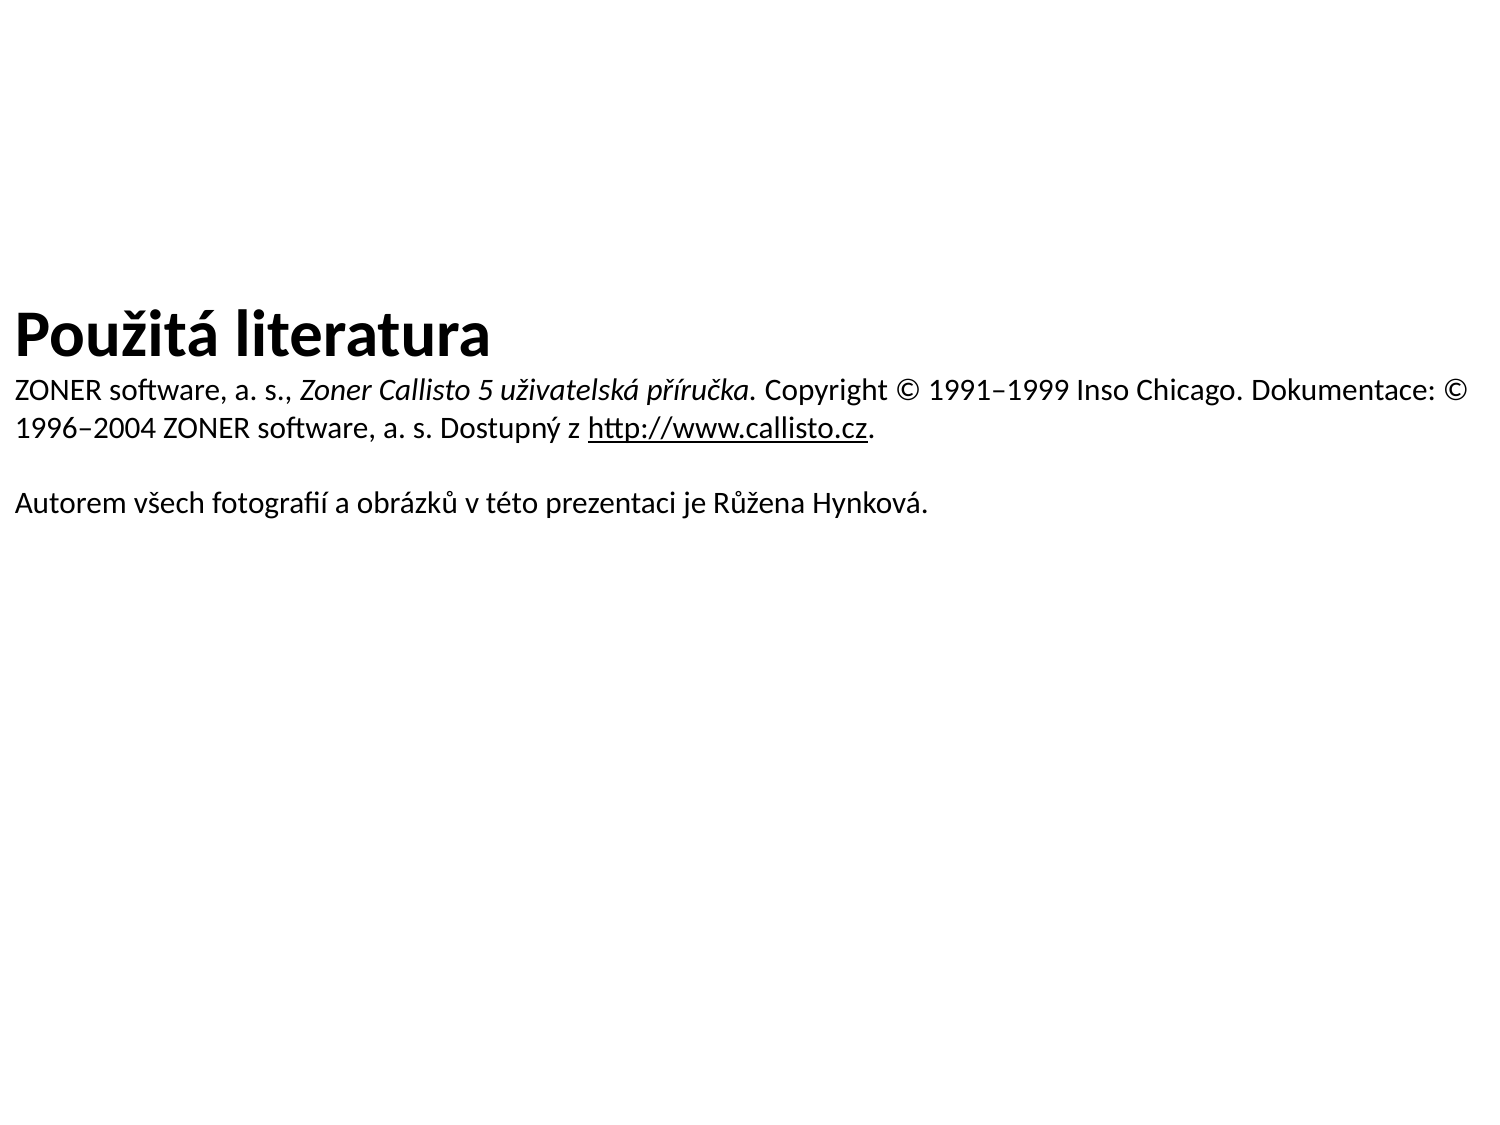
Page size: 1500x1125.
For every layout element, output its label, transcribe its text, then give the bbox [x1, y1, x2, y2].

text_box Použitá literatura ZONER software, a. s., Zoner Callisto 5 uživatelská příručka. Copyright © 1991–1999 Inso Chicago. Dokumentace: © 1996–2004 ZONER software, a. s. Dostupný z http://www.callisto.cz. Autorem všech fotografií a obrázků v této prezentaci je Růžena Hynková. [0, 282, 1500, 572]
